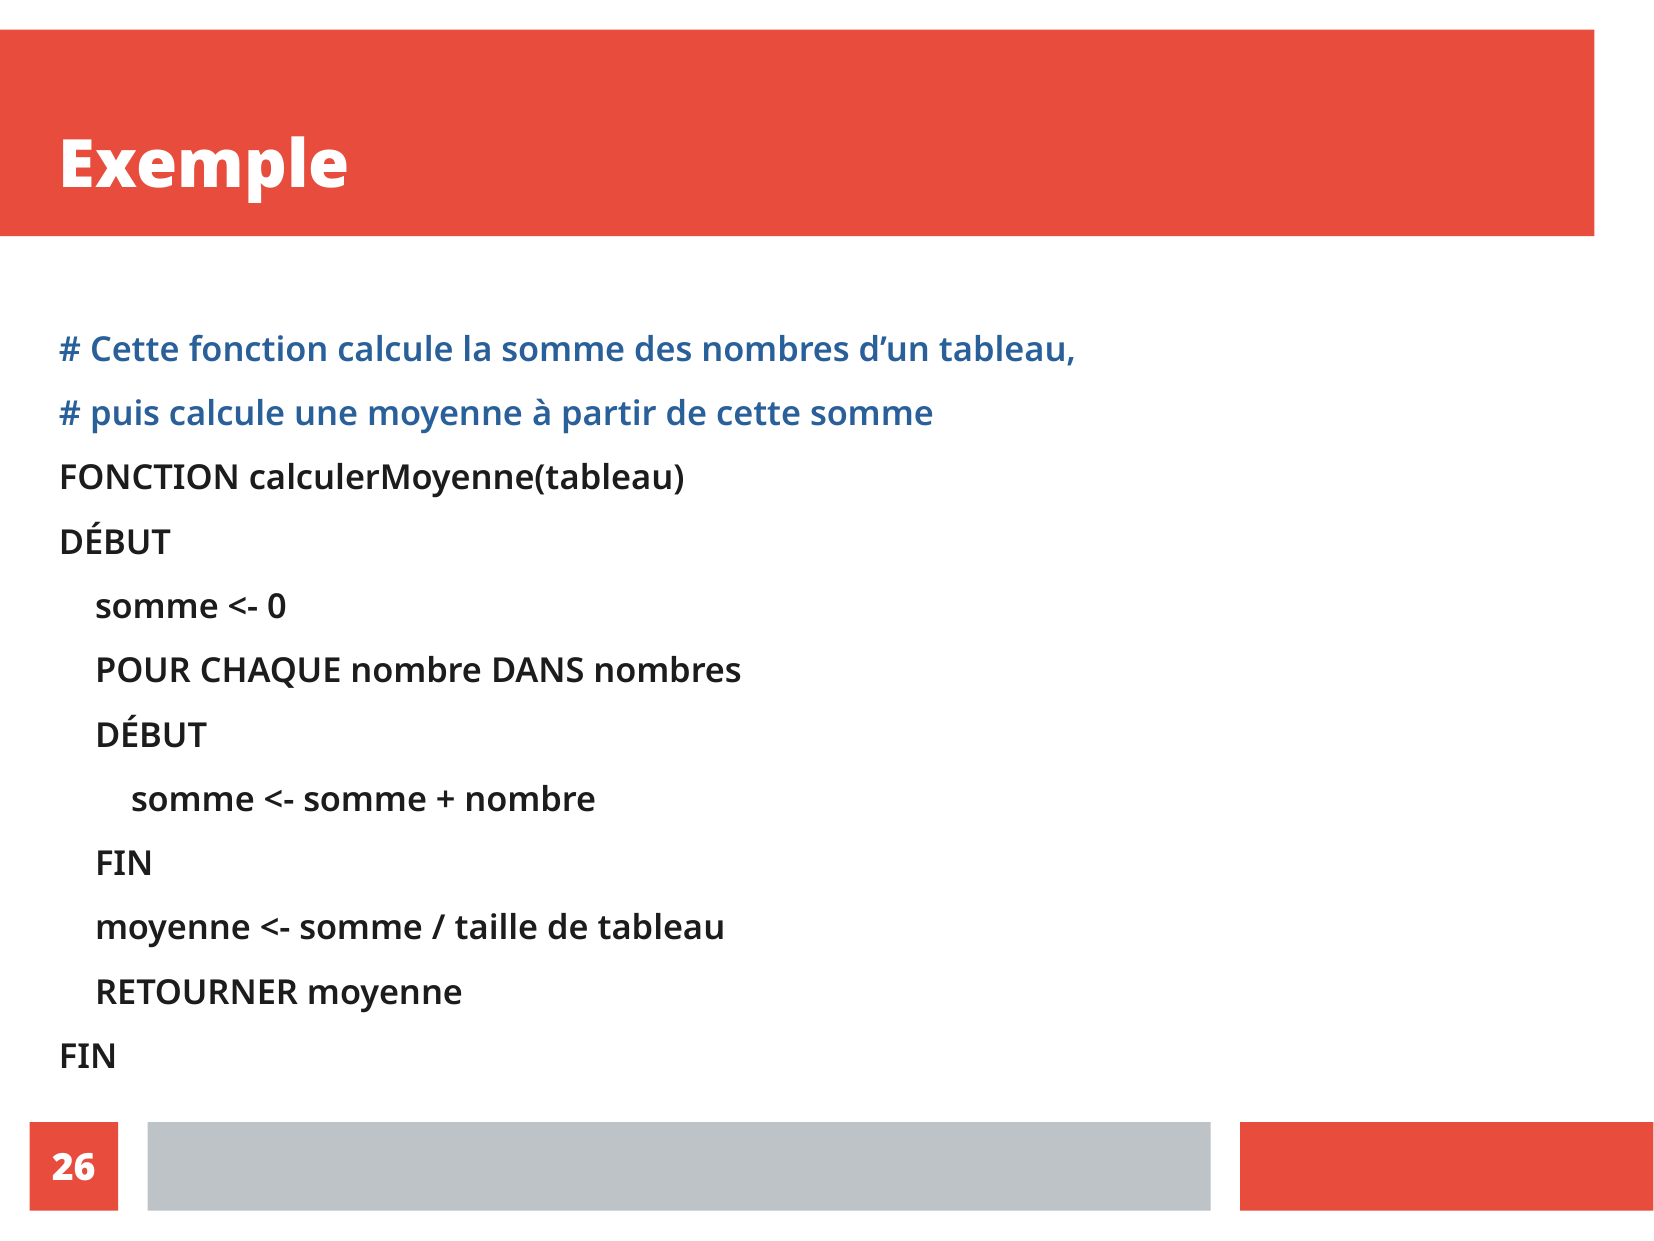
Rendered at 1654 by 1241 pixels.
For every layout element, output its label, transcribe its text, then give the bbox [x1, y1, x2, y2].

title Exemple [59, 59, 1595, 207]
list # Cette fonction calcule la somme des nombres d’un tableau, # puis calcule une moyenne à partir de cette somme FONCTION calculerMoyenne(tableau) DÉBUT somme <- 0 POUR CHAQUE nombre DANS nombres DÉBUT somme <- somme + nombre FIN moyenne <- somme / taille de tableau RETOURNER moyenne FIN [59, 324, 1565, 1093]
